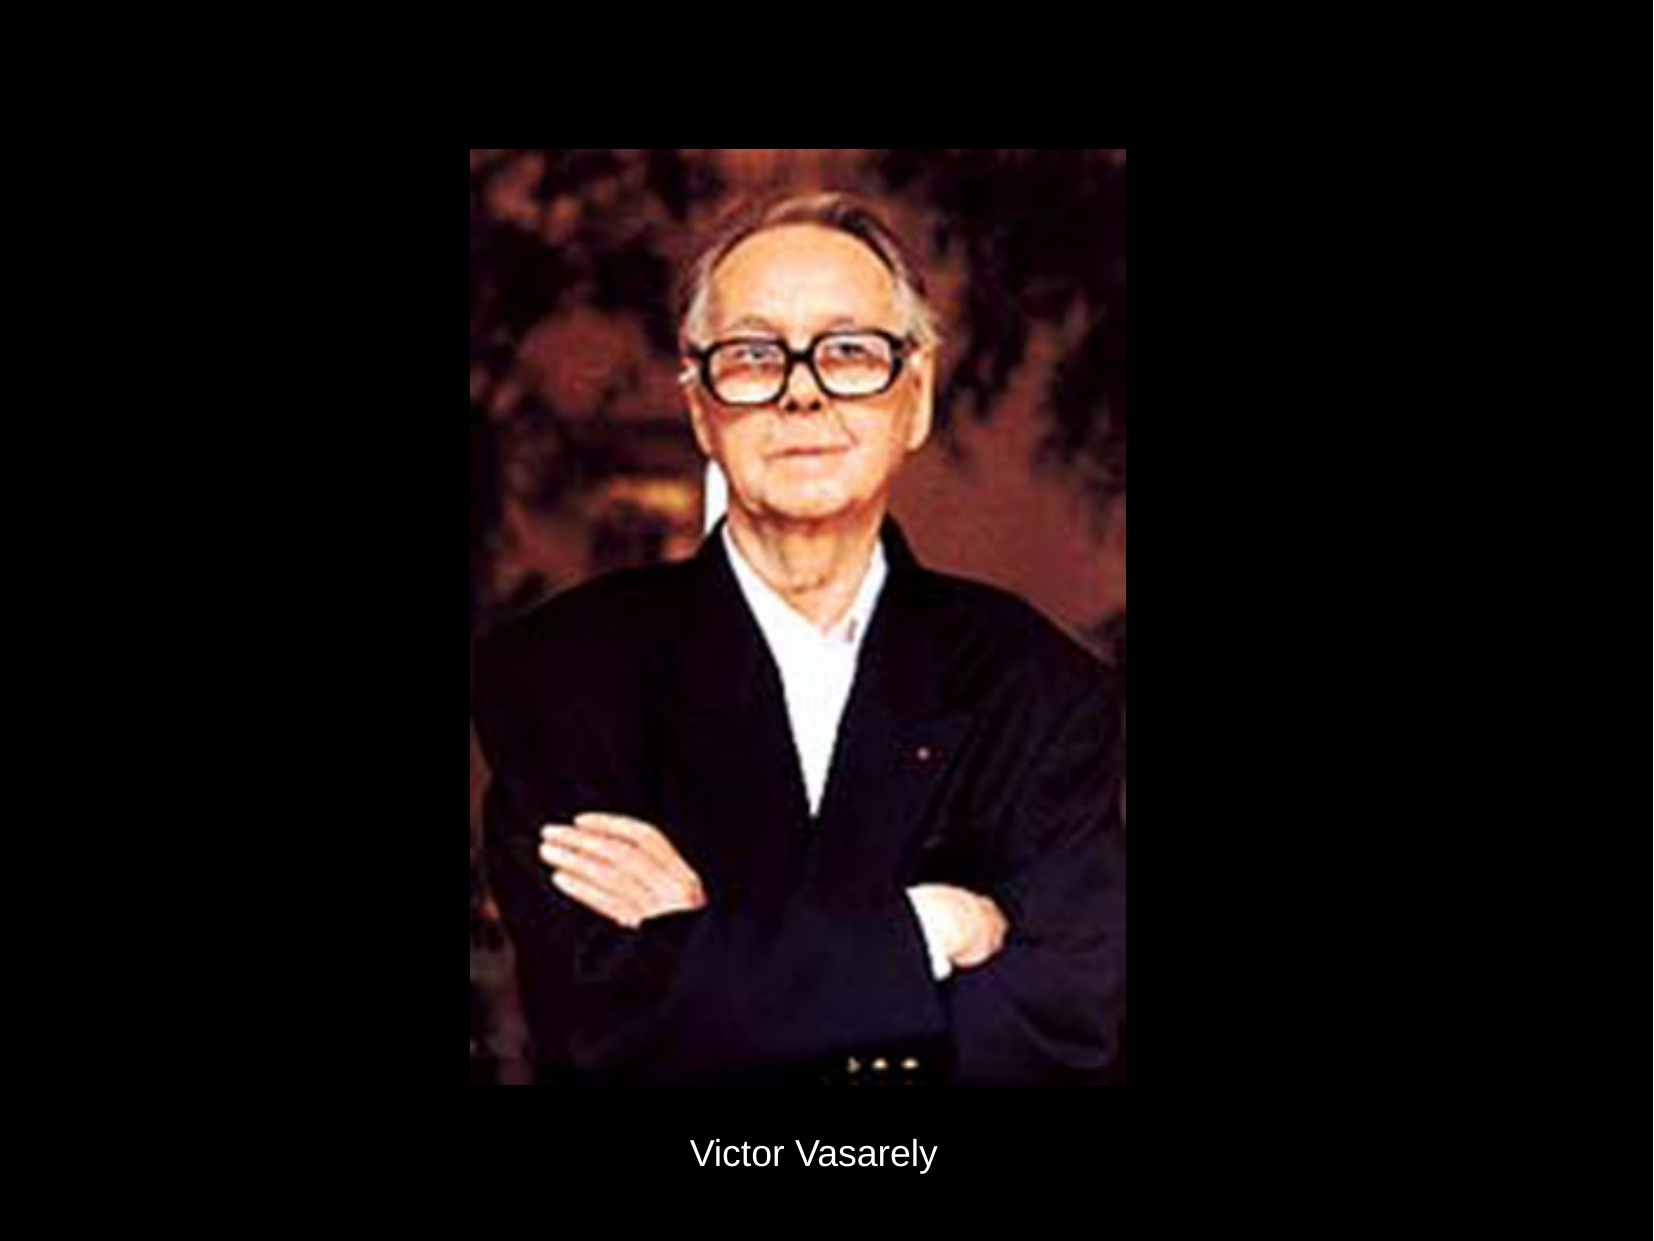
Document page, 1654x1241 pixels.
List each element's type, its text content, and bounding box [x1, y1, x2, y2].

text_box Victor Vasarely [675, 1125, 1351, 1187]
picture [470, 149, 1126, 1085]
